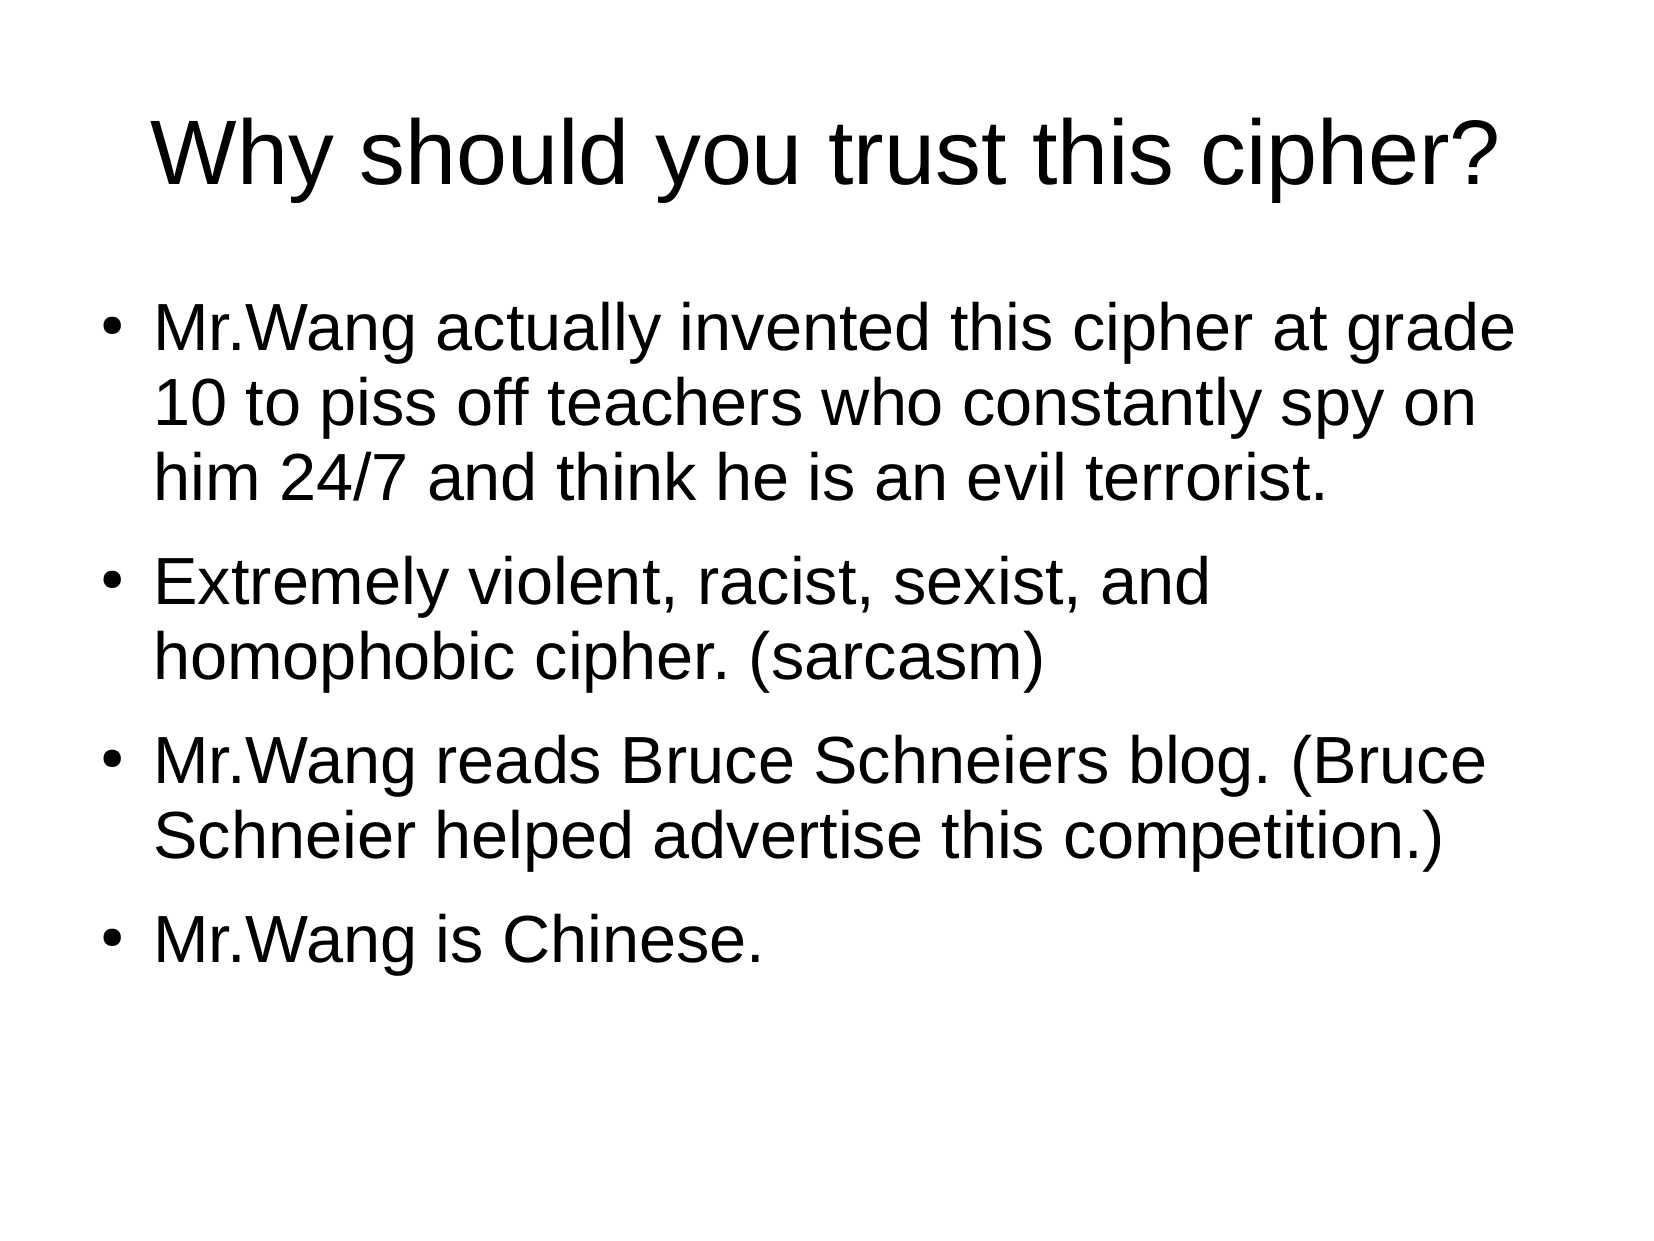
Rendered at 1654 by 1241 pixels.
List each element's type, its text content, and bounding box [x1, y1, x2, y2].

list Mr.Wang actually invented this cipher at grade 10 to piss off teachers who constantly spy on him 24/7 and think he is an evil terrorist. Extremely violent, racist, sexist, and homophobic cipher. (sarcasm) Mr.Wang reads Bruce Schneiers blog. (Bruce Schneier helped advertise this competition.) Mr.Wang is Chinese. [82, 290, 1571, 1010]
title Why should you trust this cipher? [82, 49, 1571, 257]
